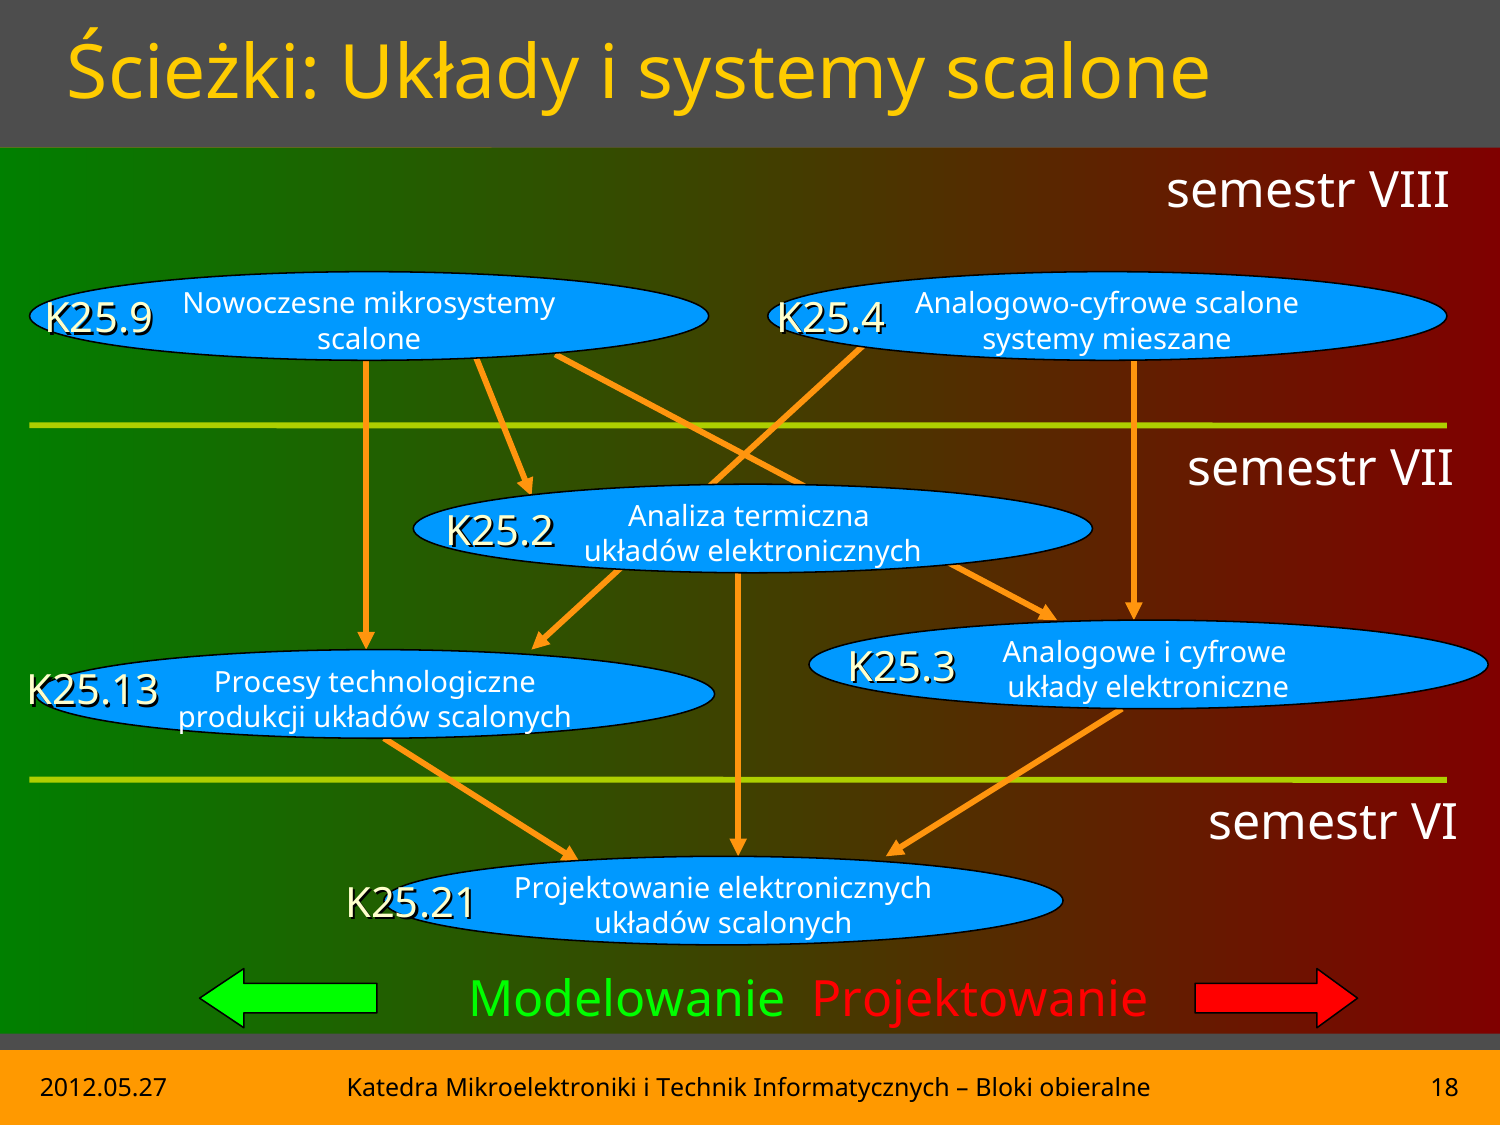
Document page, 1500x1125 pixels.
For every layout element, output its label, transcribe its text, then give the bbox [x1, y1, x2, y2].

text_box [0, 147, 1500, 1034]
text_box Analiza termiczna układów elektronicznych [521, 484, 1093, 573]
text_box Modelowanie Projektowanie [453, 958, 1107, 1034]
text_box K25.13 [11, 655, 219, 721]
text_box Projektowanie elektronicznych układów scalonych [493, 856, 1064, 945]
text_box Analogowo-cyfrowe scalone systemy mieszane [880, 271, 1447, 361]
text_box K25.3 [832, 631, 1040, 697]
text_box K25.9 [29, 283, 237, 349]
text_box Procesy technologiczne produkcji układów scalonych [182, 649, 715, 739]
text_box K25.4 [761, 283, 969, 349]
text_box semestr VI [1193, 781, 1477, 857]
text_box semestr VIII [1151, 149, 1477, 225]
text_box Nowoczesne mikrosystemy scalone [142, 271, 709, 361]
text_box semestr VII [1172, 427, 1477, 502]
text_box K25.2 [431, 496, 638, 561]
text_box Analogowe i cyfrowe układy elektroniczne [918, 620, 1489, 709]
title Ścieżki: Układy i systemy scalone [52, 12, 1469, 127]
text_box K25.21 [330, 868, 538, 934]
